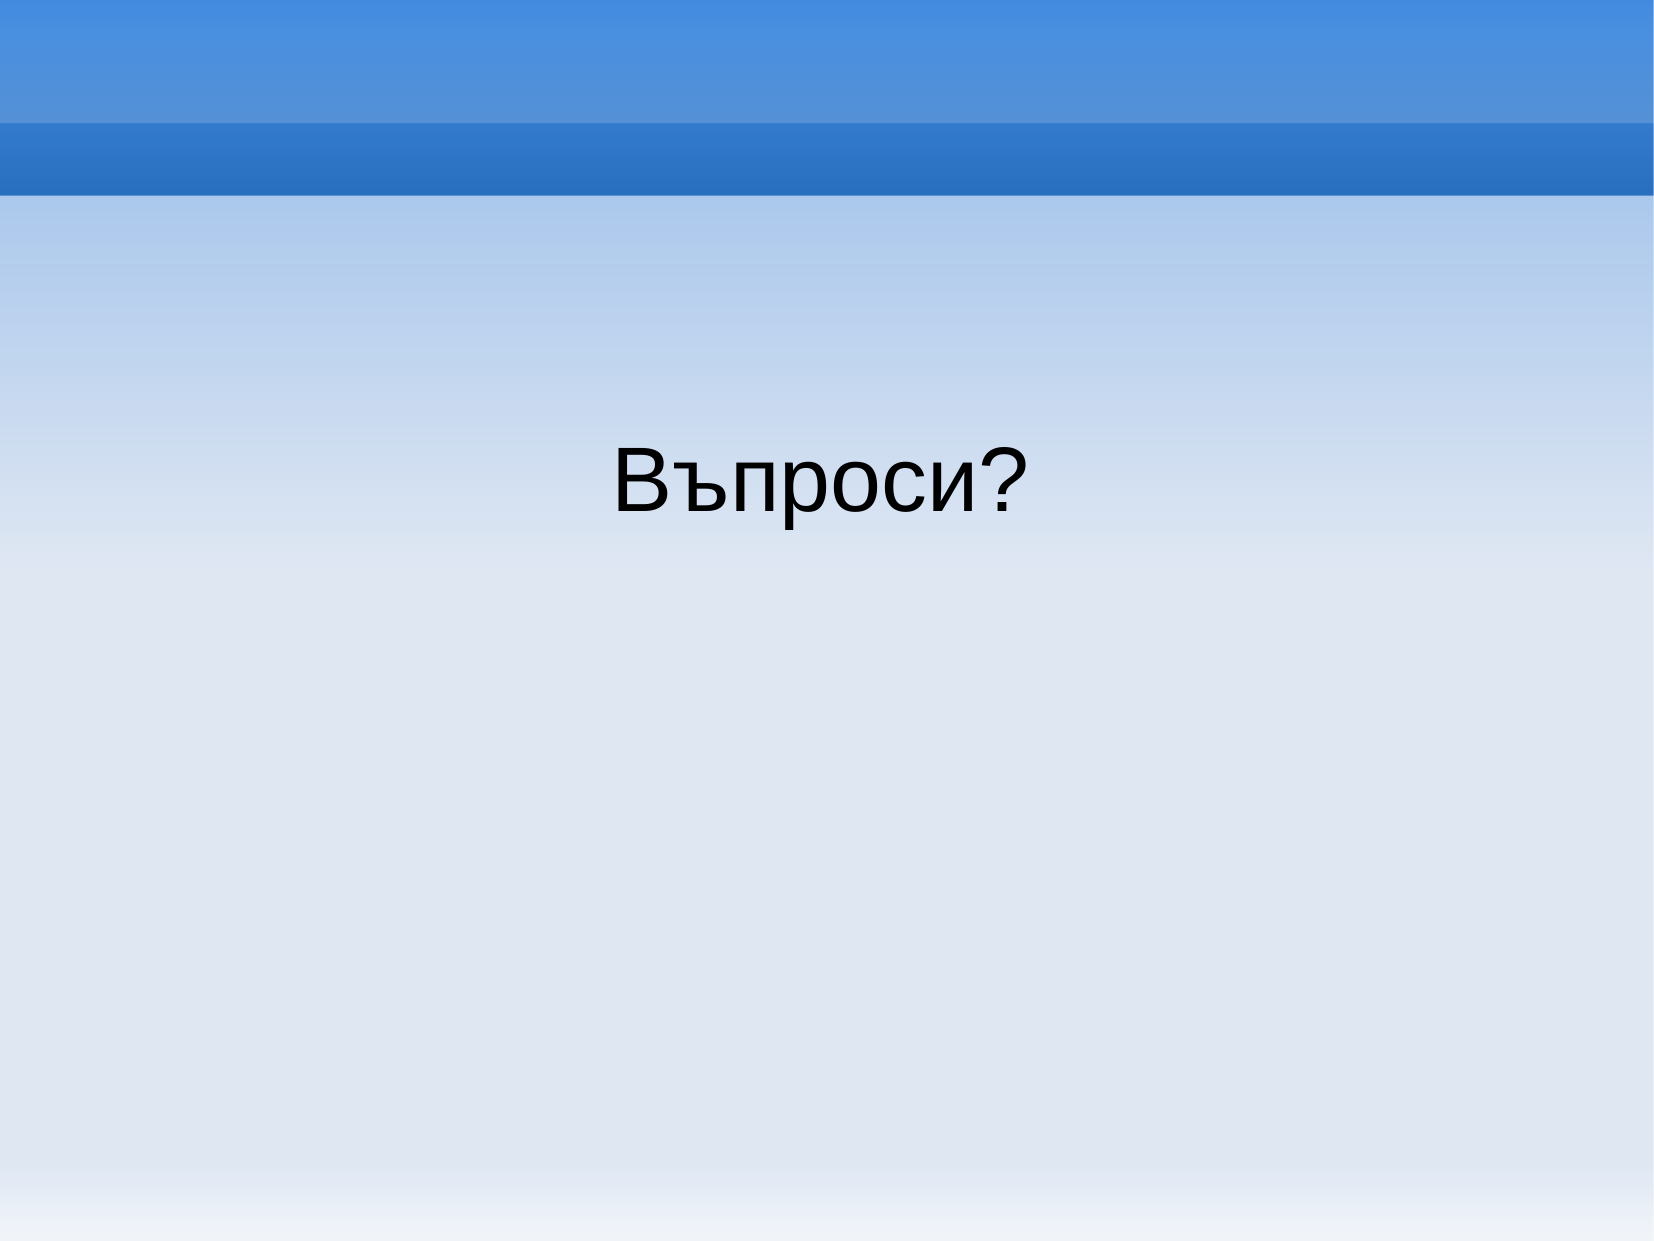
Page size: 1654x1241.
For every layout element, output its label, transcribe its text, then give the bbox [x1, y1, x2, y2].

subtitle Въпроси? [76, 0, 1565, 1109]
picture [0, 0, 1654, 1241]
